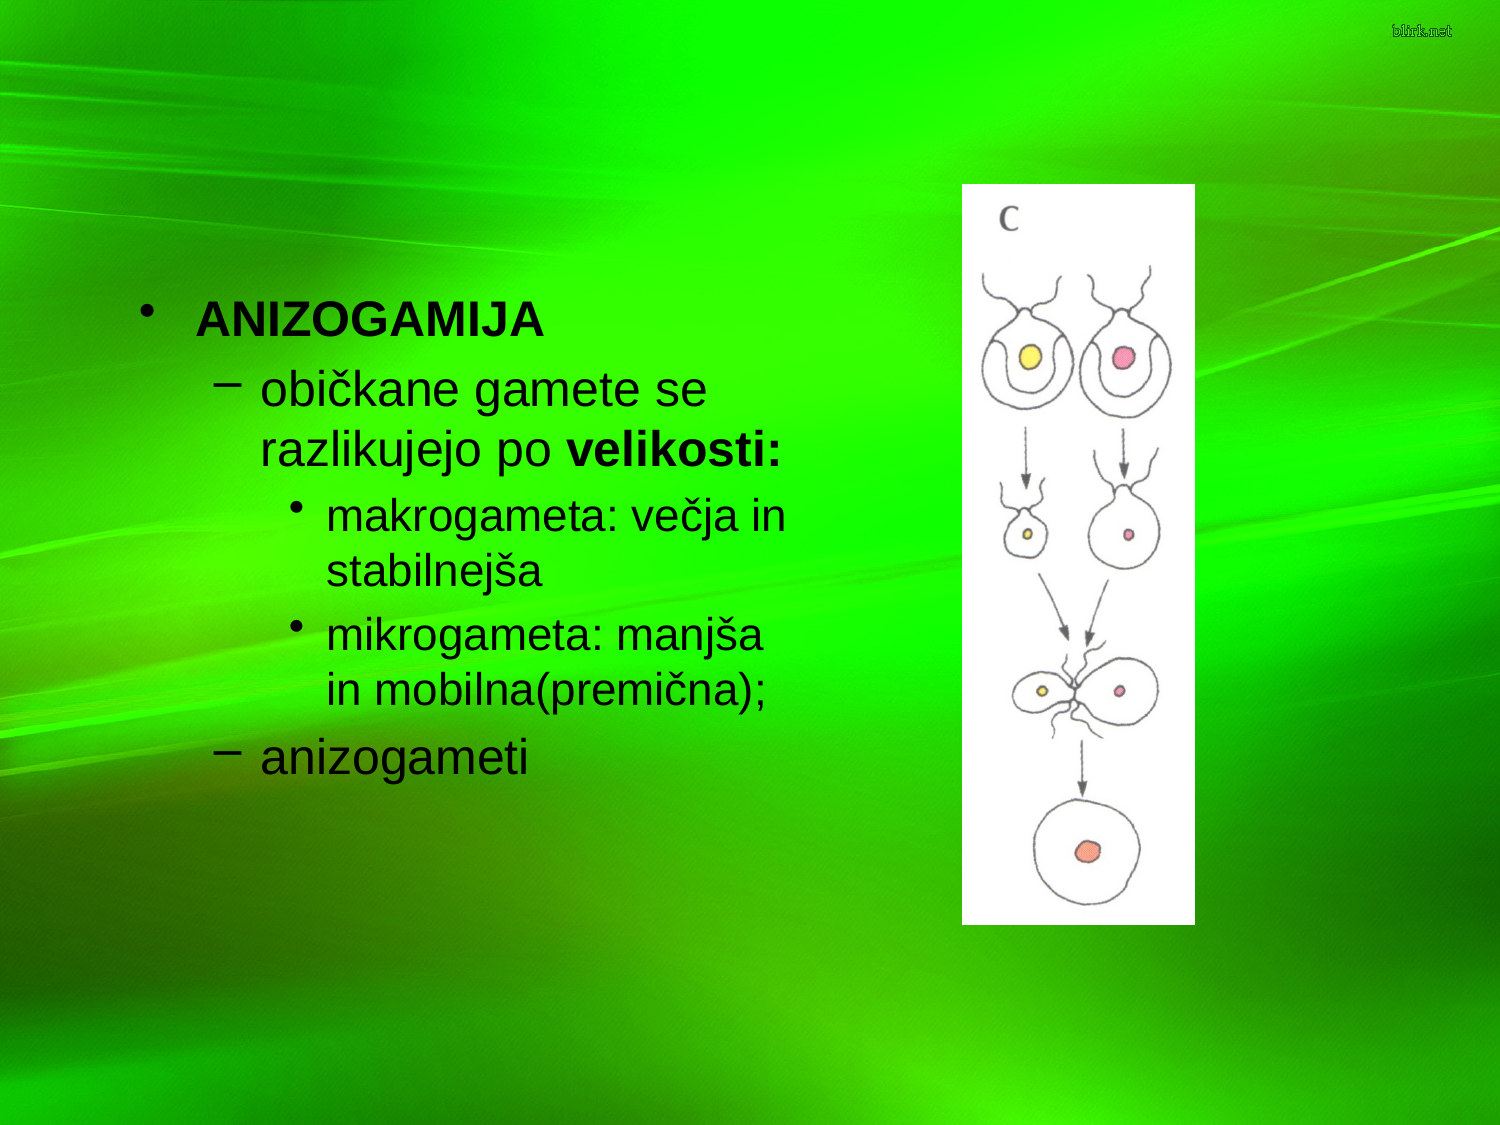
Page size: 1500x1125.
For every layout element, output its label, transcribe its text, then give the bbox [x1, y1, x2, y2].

picture [0, 0, 1500, 1125]
list ANIZOGAMIJA običkane gamete se razlikujejo po velikosti: makrogameta: večja in stabilnejša mikrogameta: manjša in mobilna(premična); anizogameti [123, 278, 821, 929]
